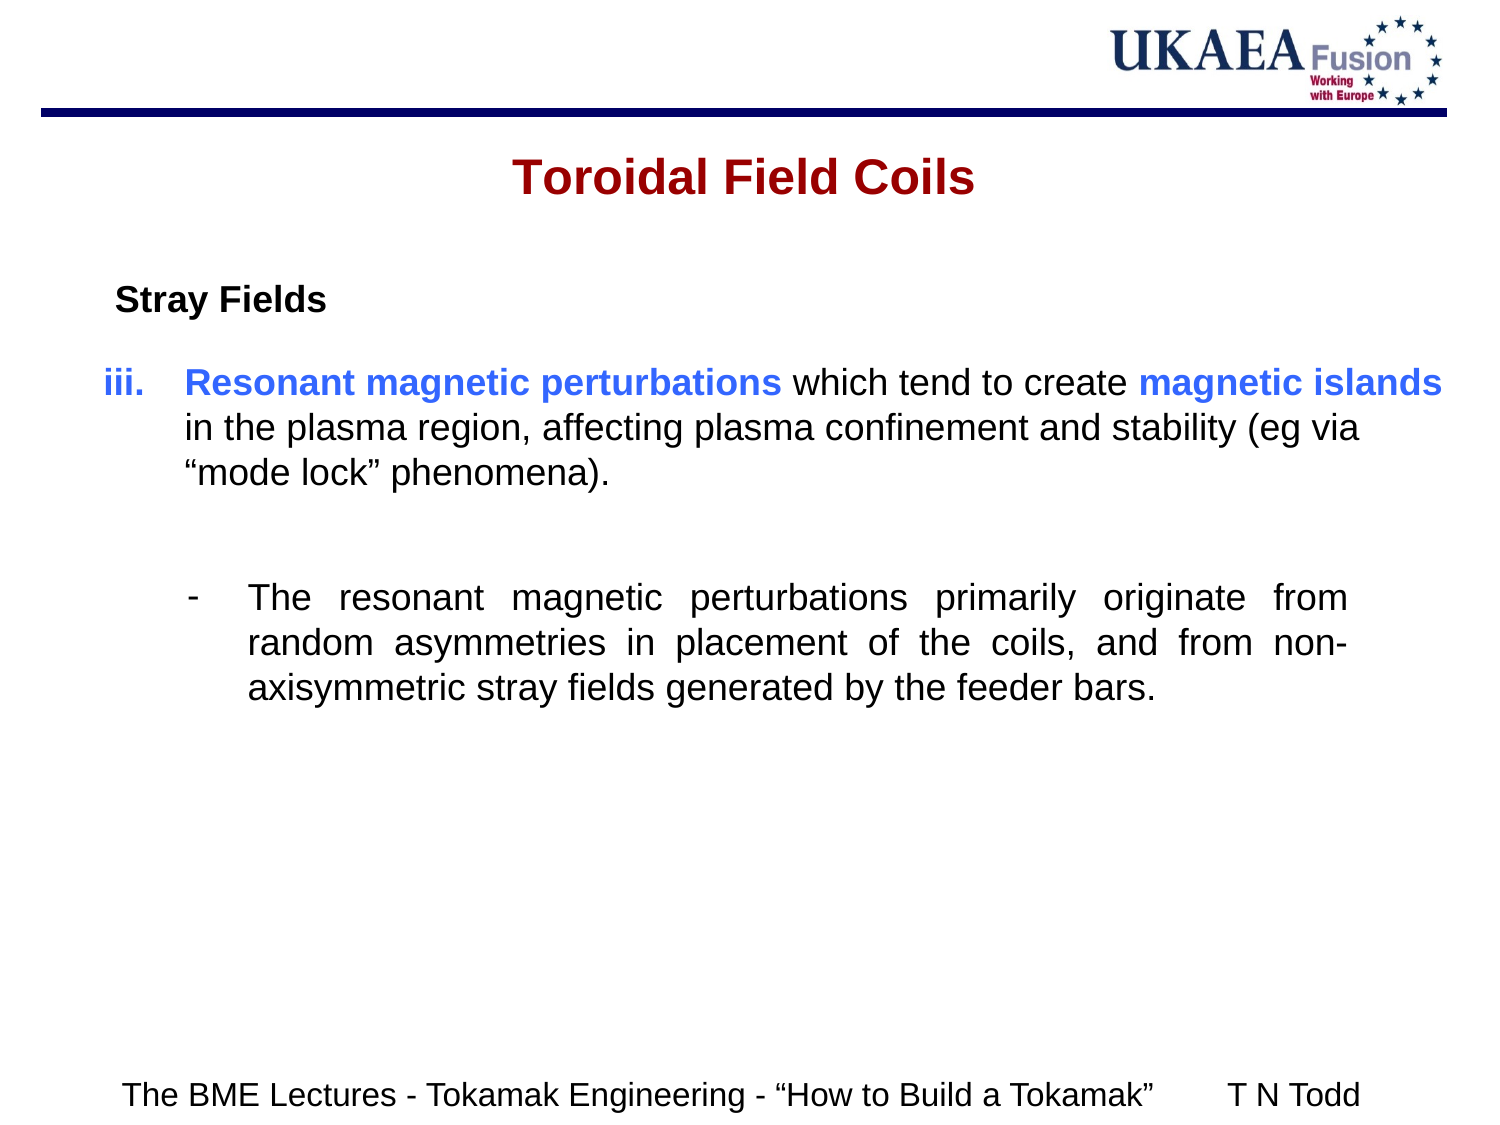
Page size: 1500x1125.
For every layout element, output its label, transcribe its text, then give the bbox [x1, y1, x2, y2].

text_box Resonant magnetic perturbations which tend to create magnetic islands in the plasma region, affecting plasma confinement and stability (eg via “mode lock” phenomena). [88, 349, 1466, 501]
text_box Stray Fields [100, 267, 343, 328]
picture [1107, 15, 1443, 106]
text_box Toroidal Field Coils [442, 137, 1046, 213]
text_box The resonant magnetic perturbations primarily originate from random asymmetries in placement of the coils, and from non-axisymmetric stray fields generated by the feeder bars. [99, 565, 1364, 716]
